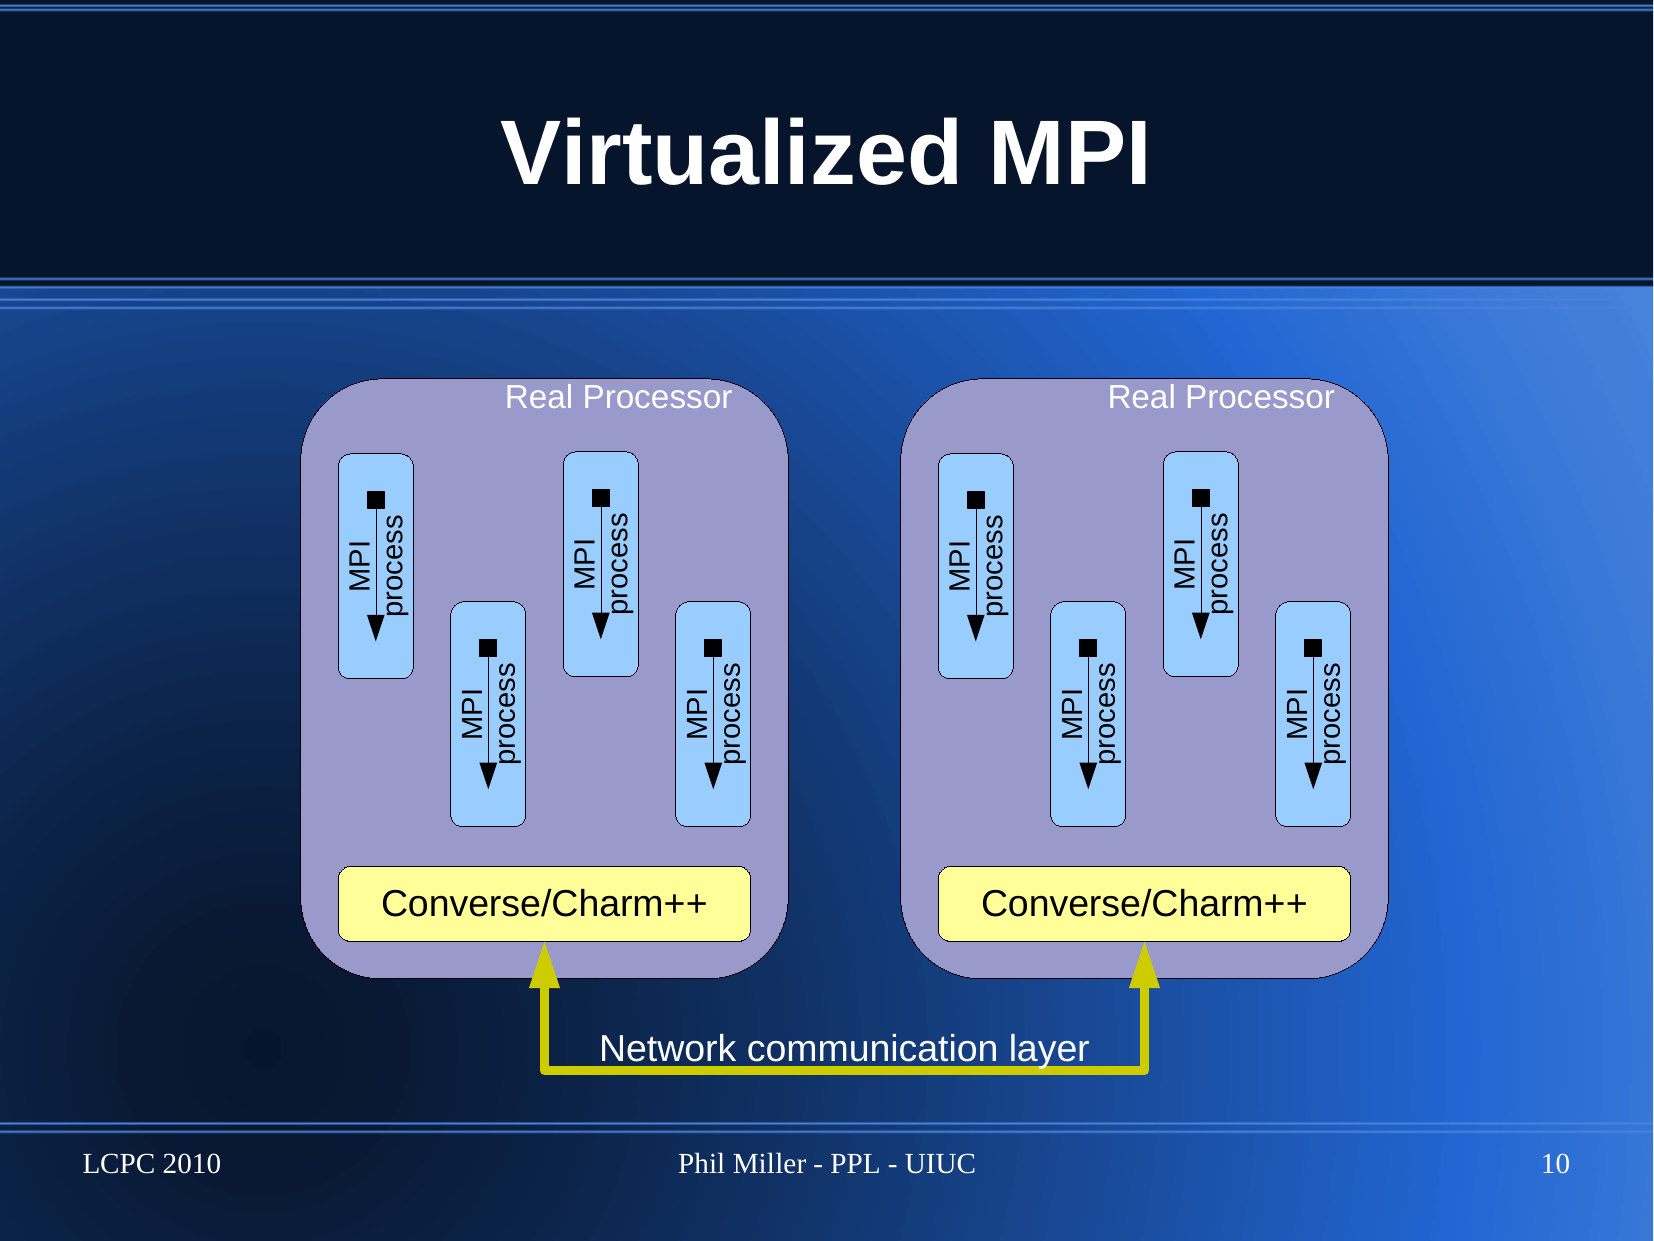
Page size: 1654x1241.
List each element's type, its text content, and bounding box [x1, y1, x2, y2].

text_box Converse/Charm++ [338, 866, 751, 942]
text_box Converse/Charm++ [938, 866, 1351, 942]
text_box [900, 378, 1389, 979]
text_box Real Processor [490, 370, 748, 423]
text_box [300, 378, 789, 979]
title Virtualized MPI [82, 49, 1571, 257]
picture [0, 0, 1654, 1241]
text_box Real Processor [1092, 370, 1351, 423]
